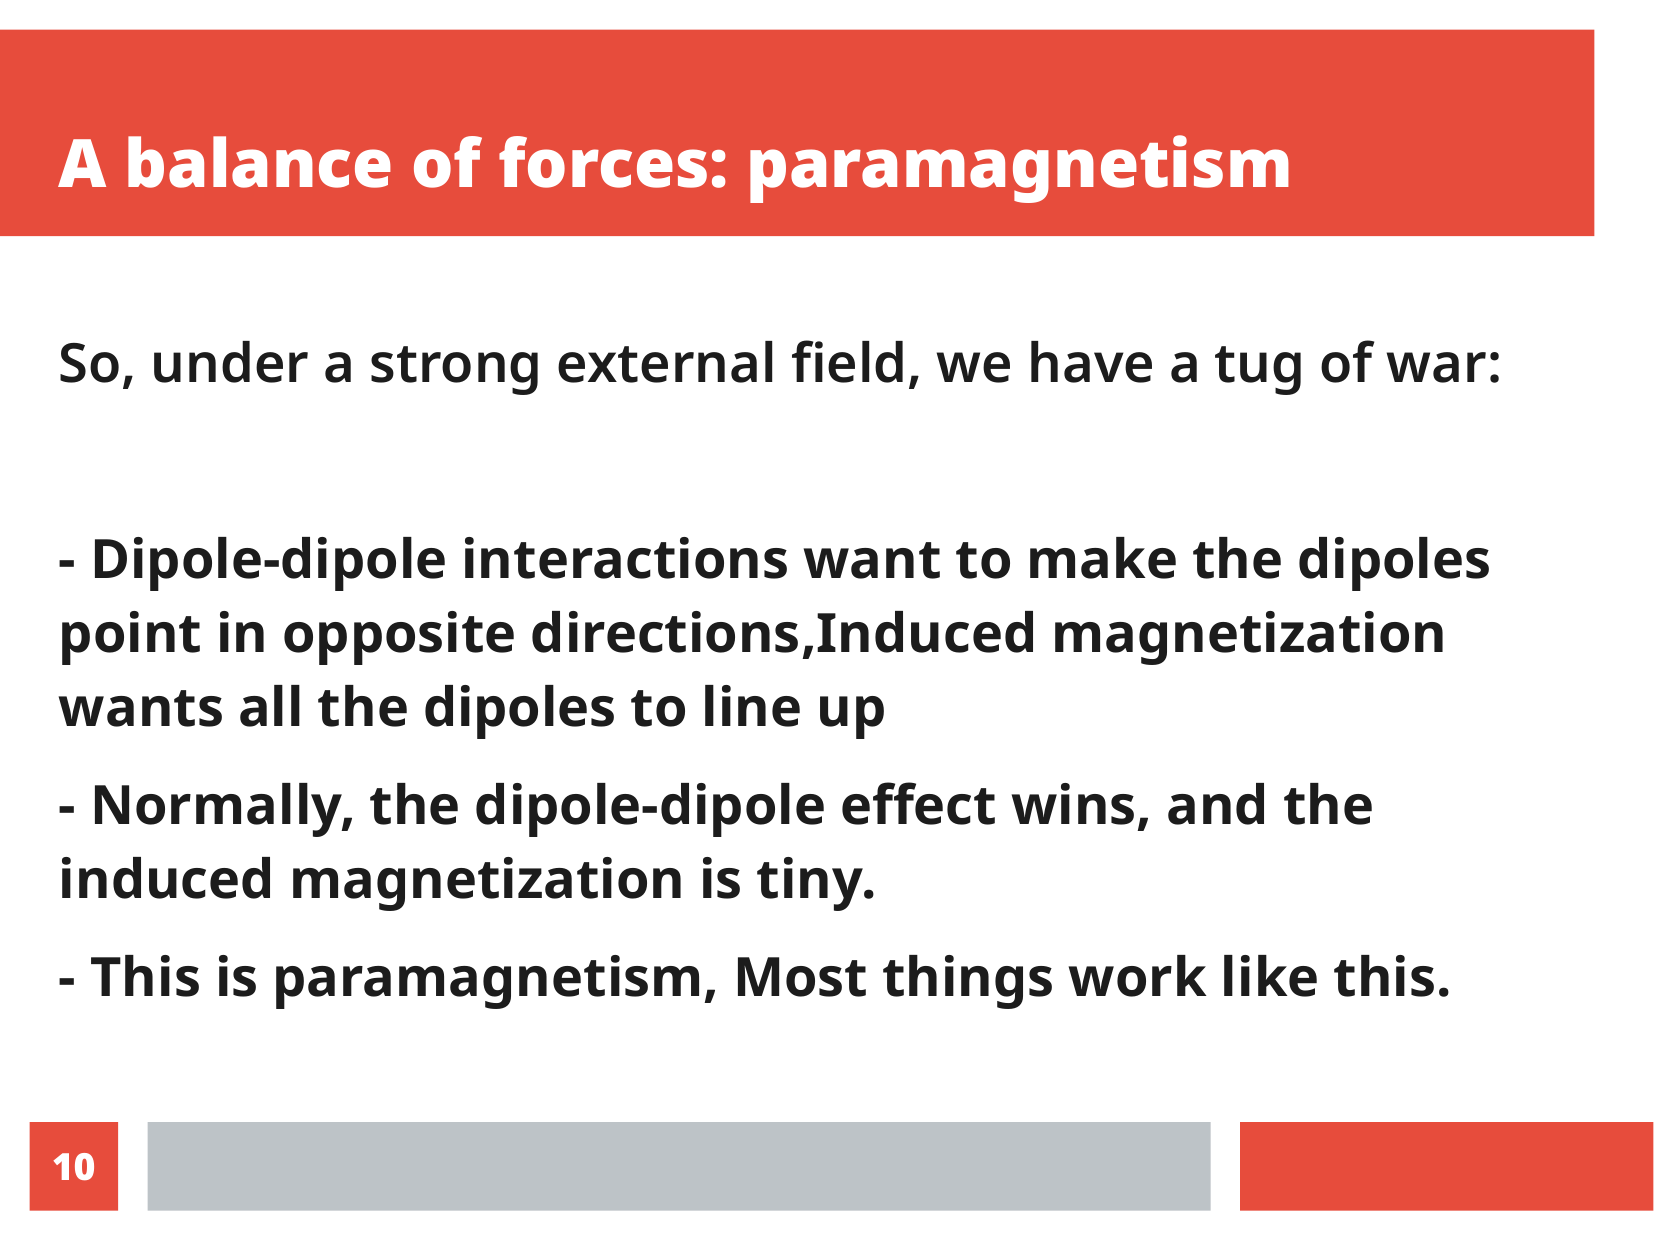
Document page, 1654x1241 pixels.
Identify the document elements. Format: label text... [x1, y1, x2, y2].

list So, under a strong external field, we have a tug of war: - Dipole-dipole interactions want to make the dipoles point in opposite directions,Induced magnetization wants all the dipoles to line up - Normally, the dipole-dipole effect wins, and the induced magnetization is tiny. - This is paramagnetism, Most things work like this. [59, 324, 1565, 1093]
title A balance of forces: paramagnetism [59, 59, 1595, 207]
